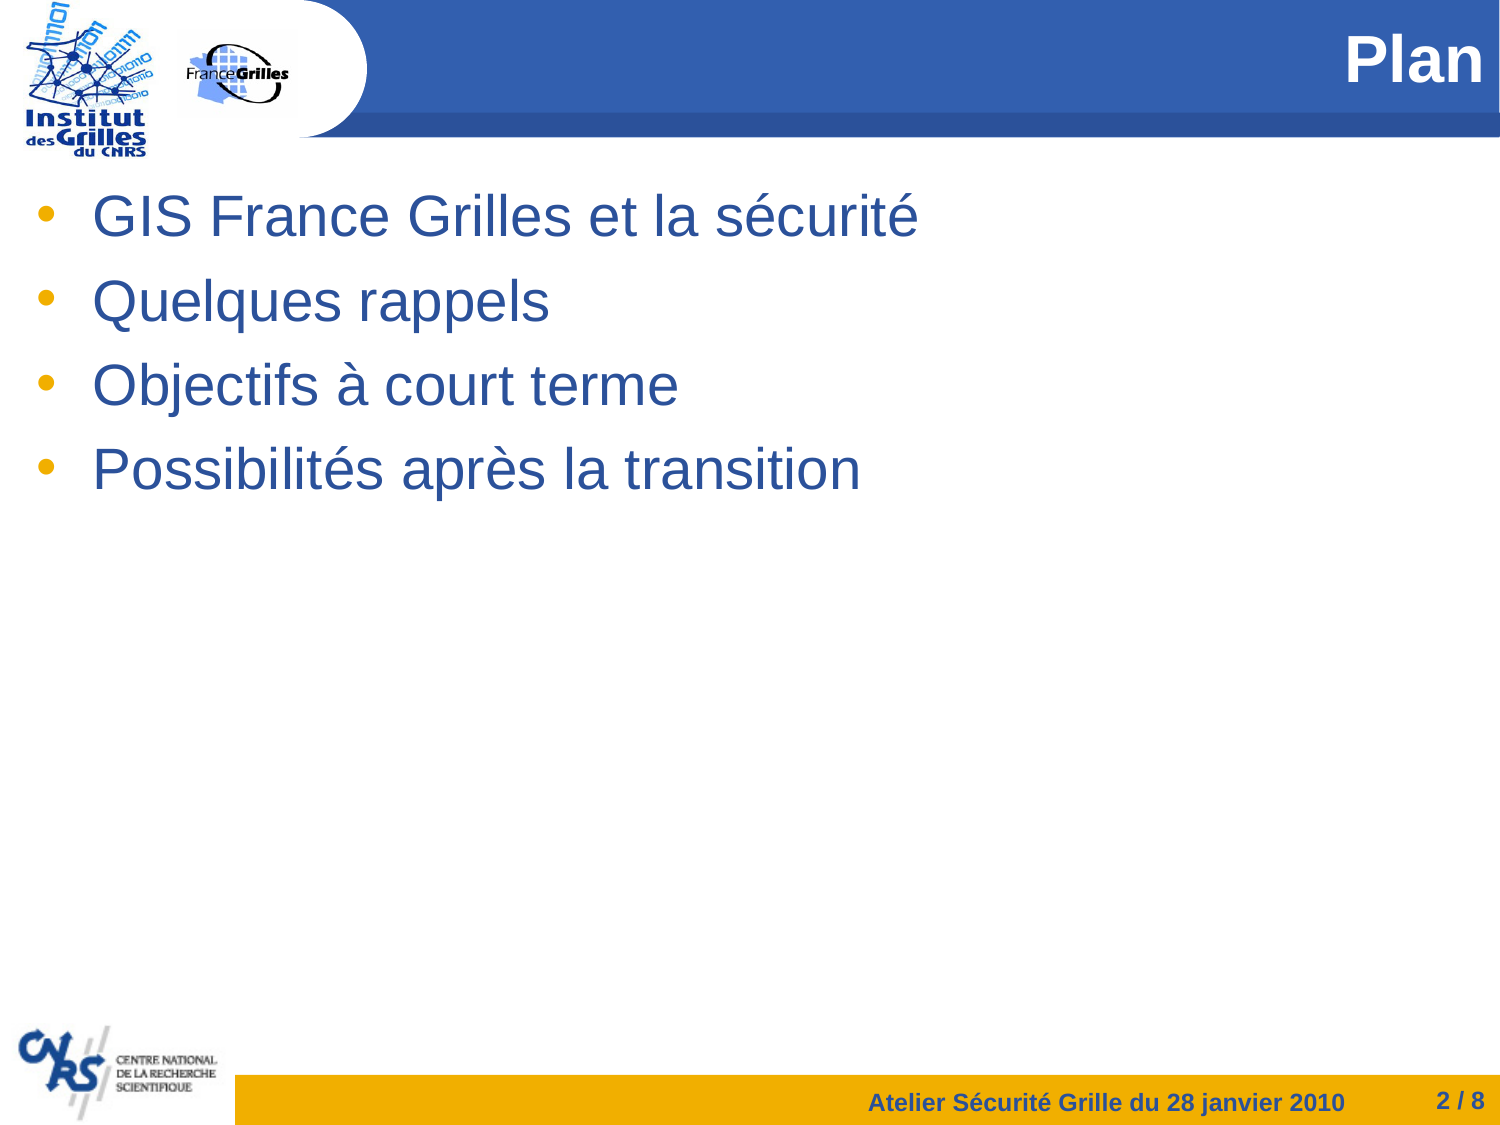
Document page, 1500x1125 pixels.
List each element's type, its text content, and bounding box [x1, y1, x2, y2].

text_box <numéro> / 8 [1397, 1076, 1500, 1125]
list GIS France Grilles et la sécurité Quelques rappels Objectifs à court terme Possibilités après la transition [21, 170, 1472, 1062]
title Plan [395, 0, 1500, 113]
text_box Atelier Sécurité Grille du 28 janvier 2010 [261, 1079, 1362, 1125]
picture [0, 0, 298, 159]
picture [0, 1023, 235, 1125]
